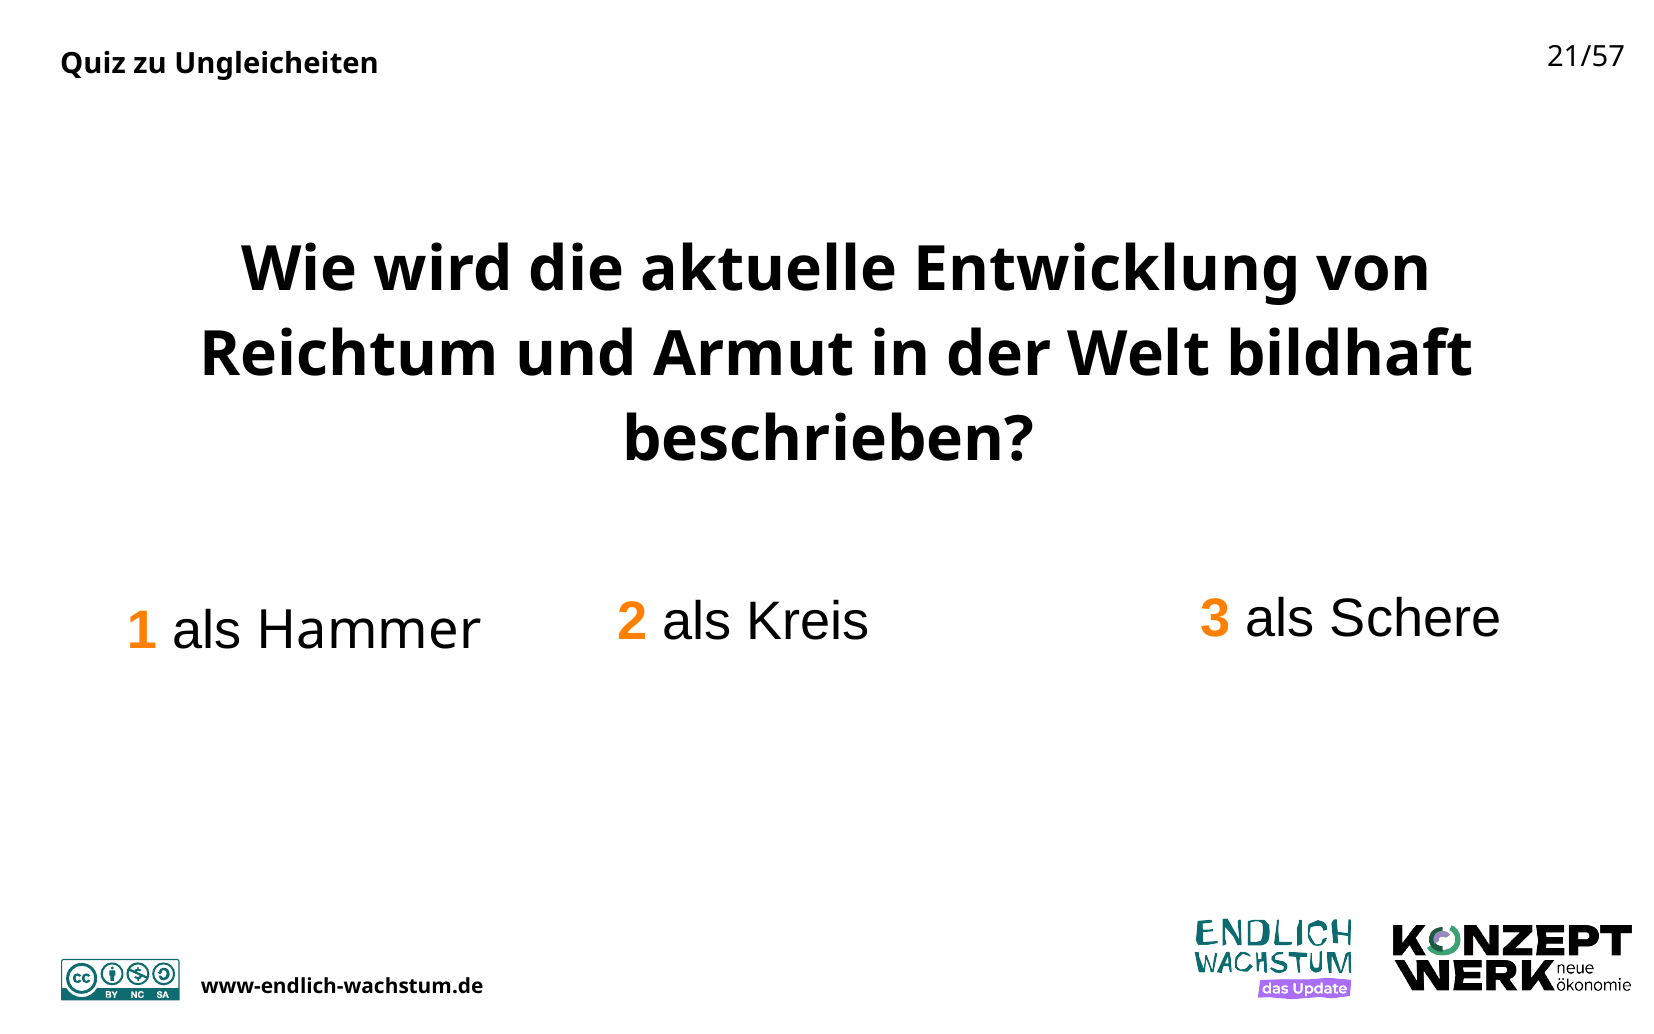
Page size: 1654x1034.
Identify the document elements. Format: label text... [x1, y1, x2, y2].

text_box 2 als Kreis [531, 583, 1028, 852]
picture [1387, 917, 1636, 997]
title Wie wird die aktuelle Entwicklung von Reichtum und Armut in der Welt bildhaft beschrieben? [115, 164, 1559, 538]
text_box 1 als Hammer [41, 583, 502, 780]
picture [1176, 900, 1374, 1011]
text_box 3 als Schere [1114, 580, 1576, 717]
